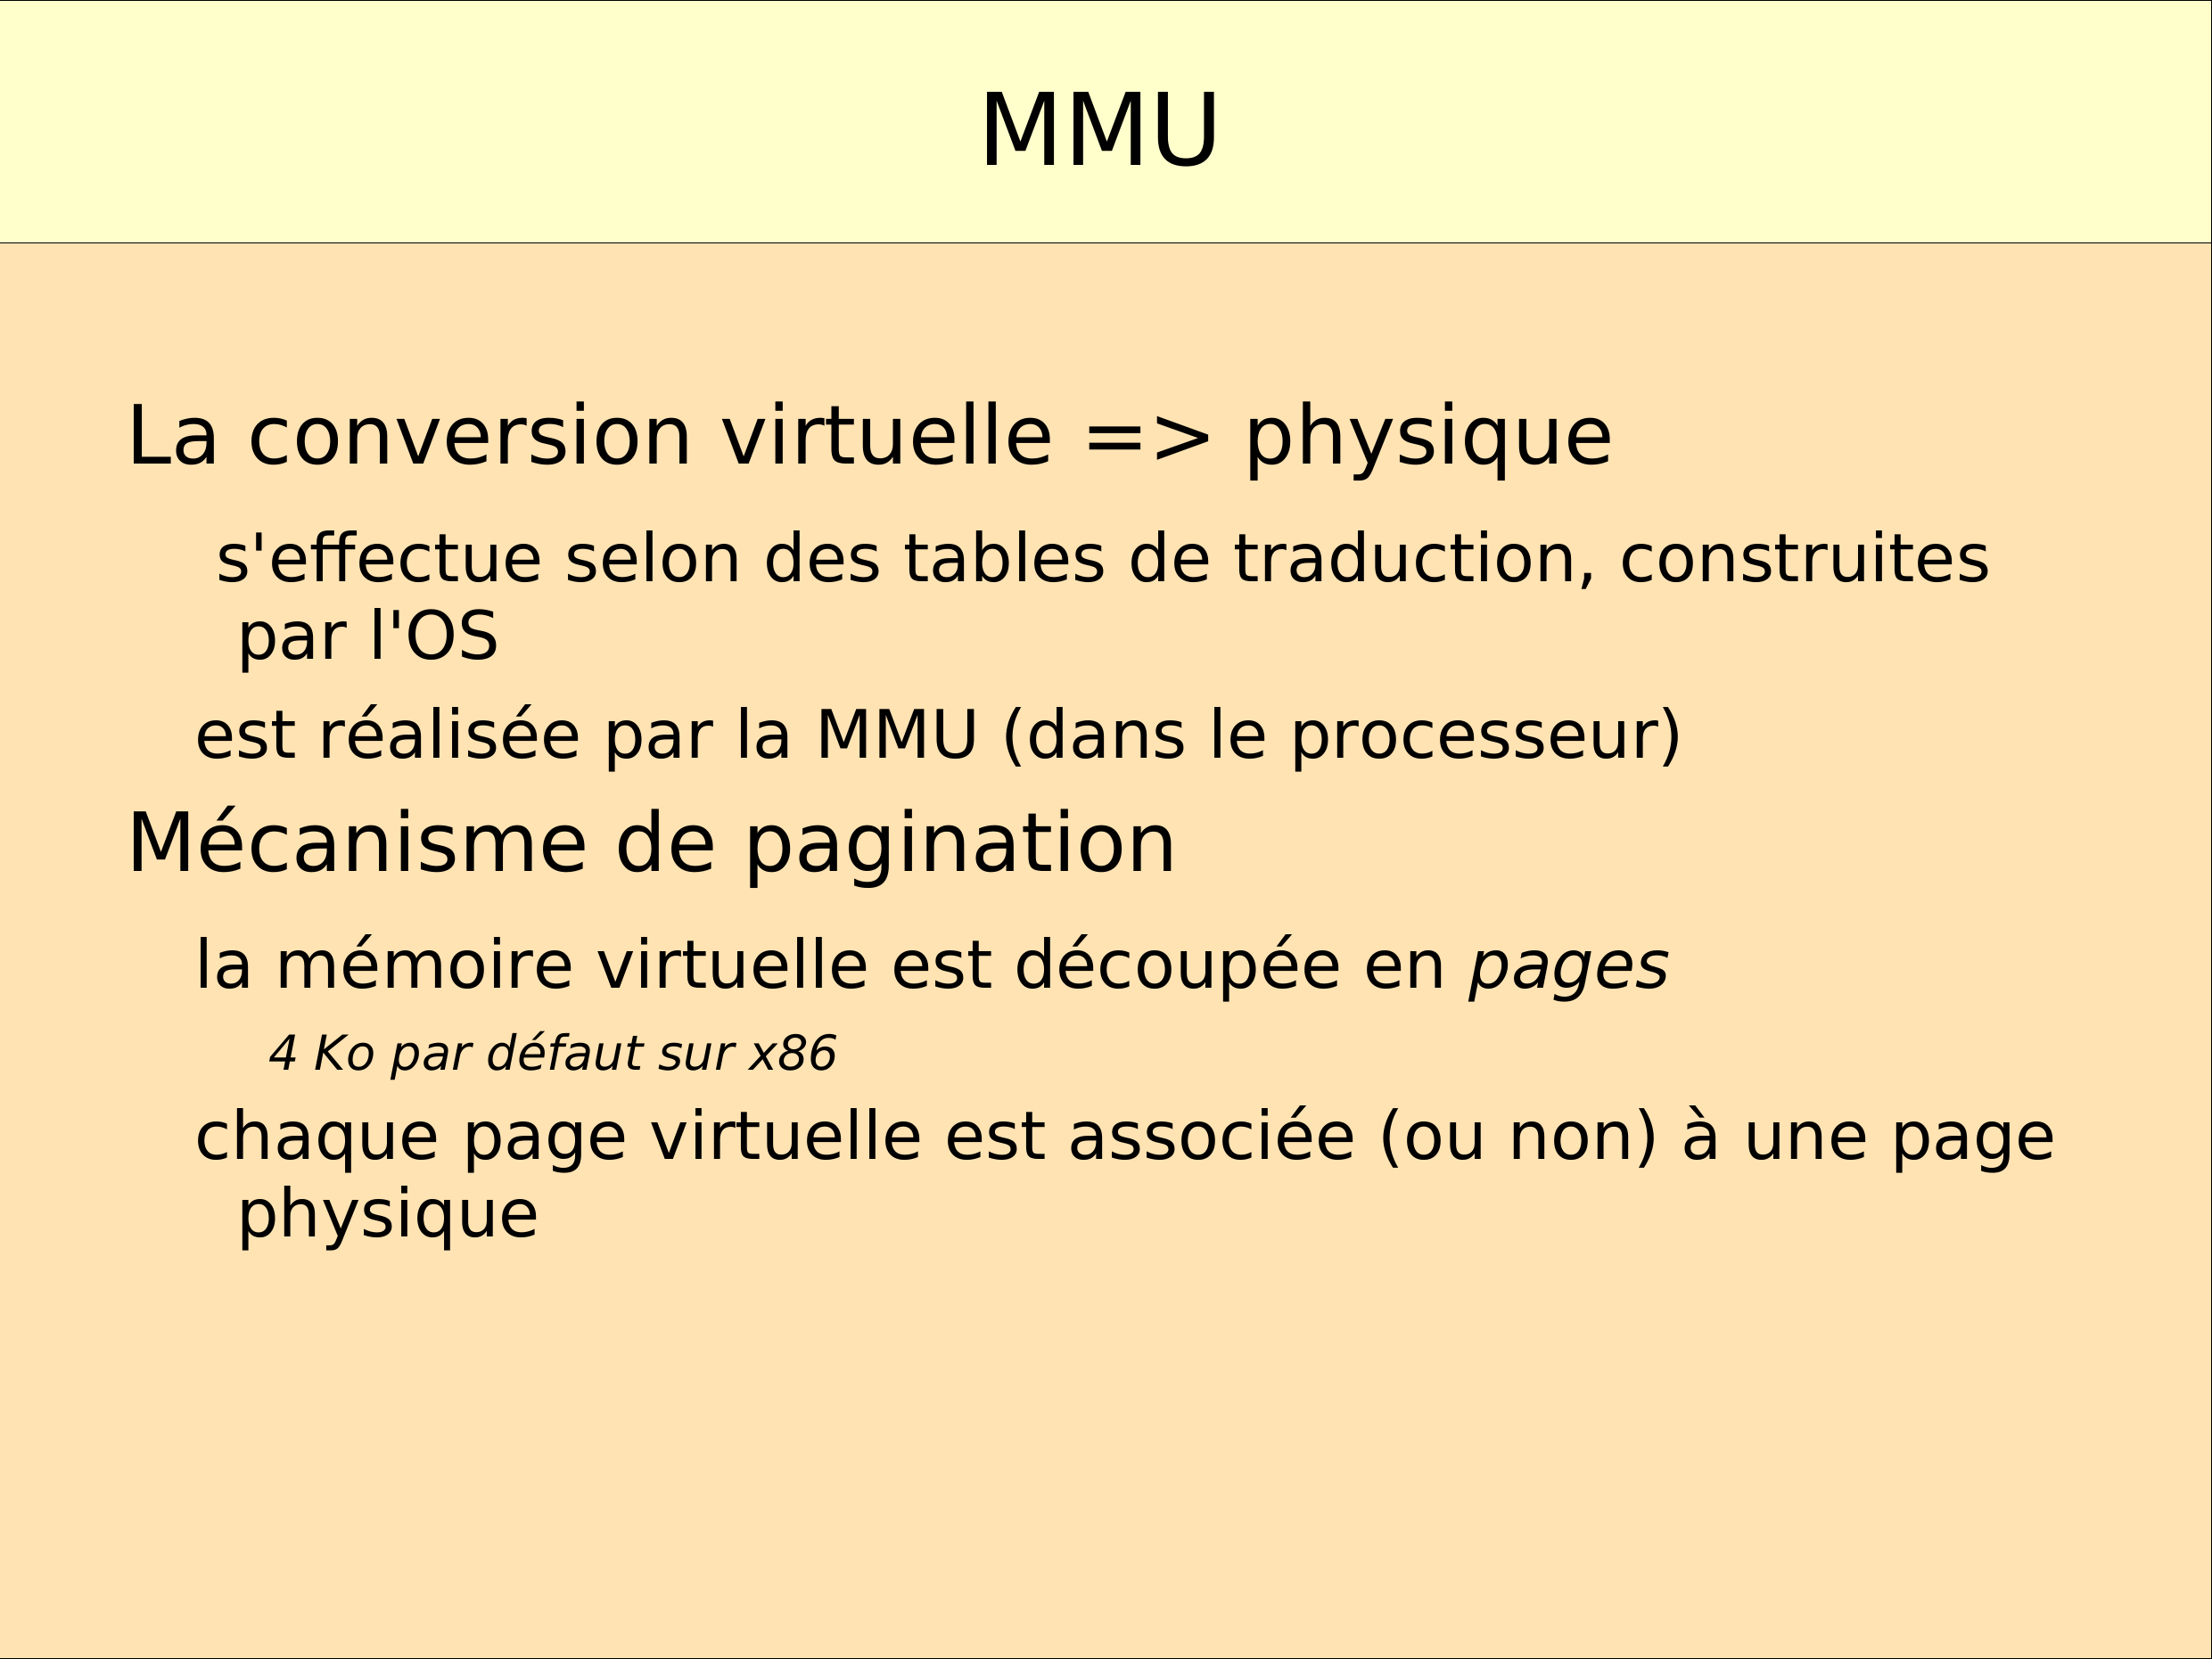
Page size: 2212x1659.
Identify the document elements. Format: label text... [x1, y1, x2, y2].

title MMU [153, 51, 2048, 211]
list La conversion virtuelle => physique s'effectue selon des tables de traduction, construites par l'OS est réalisée par la MMU (dans le processeur) Mécanisme de pagination la mémoire virtuelle est découpée en pages 4 Ko par défaut sur x86 chaque page virtuelle est associée (ou non) à une page physique [110, 388, 2101, 1482]
